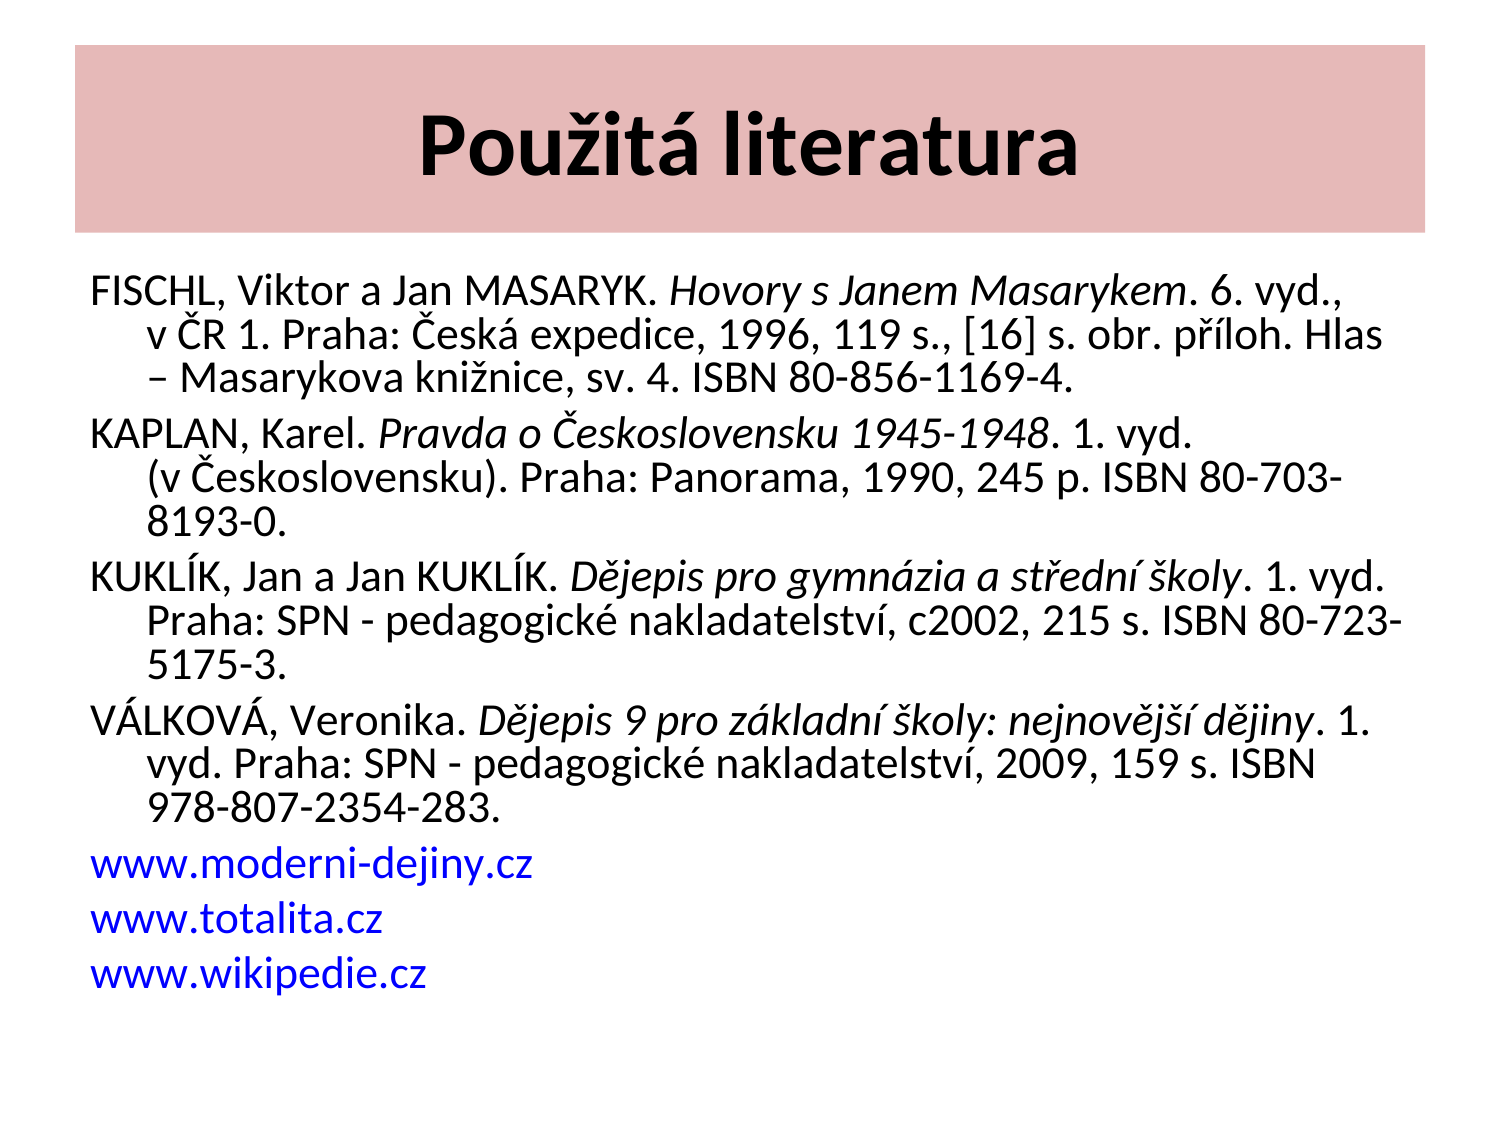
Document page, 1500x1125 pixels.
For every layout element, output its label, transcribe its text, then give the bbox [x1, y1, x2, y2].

list FISCHL, Viktor a Jan MASARYK. Hovory s Janem Masarykem. 6. vyd., v ČR 1. Praha: Česká expedice, 1996, 119 s., [16] s. obr. příloh. Hlas – Masarykova knižnice, sv. 4. ISBN 80-856-1169-4. KAPLAN, Karel. Pravda o Československu 1945-1948. 1. vyd. (v Československu). Praha: Panorama, 1990, 245 p. ISBN 80-703-8193-0. KUKLÍK, Jan a Jan KUKLÍK. Dějepis pro gymnázia a střední školy. 1. vyd. Praha: SPN - pedagogické nakladatelství, c2002, 215 s. ISBN 80-723-5175-3. VÁLKOVÁ, Veronika. Dějepis 9 pro základní školy: nejnovější dějiny. 1. vyd. Praha: SPN - pedagogické nakladatelství, 2009, 159 s. ISBN 978-807-2354-283. www.moderni-dejiny.cz www.totalita.cz www.wikipedie.cz [75, 262, 1426, 1063]
title Použitá literatura [75, 45, 1426, 233]
